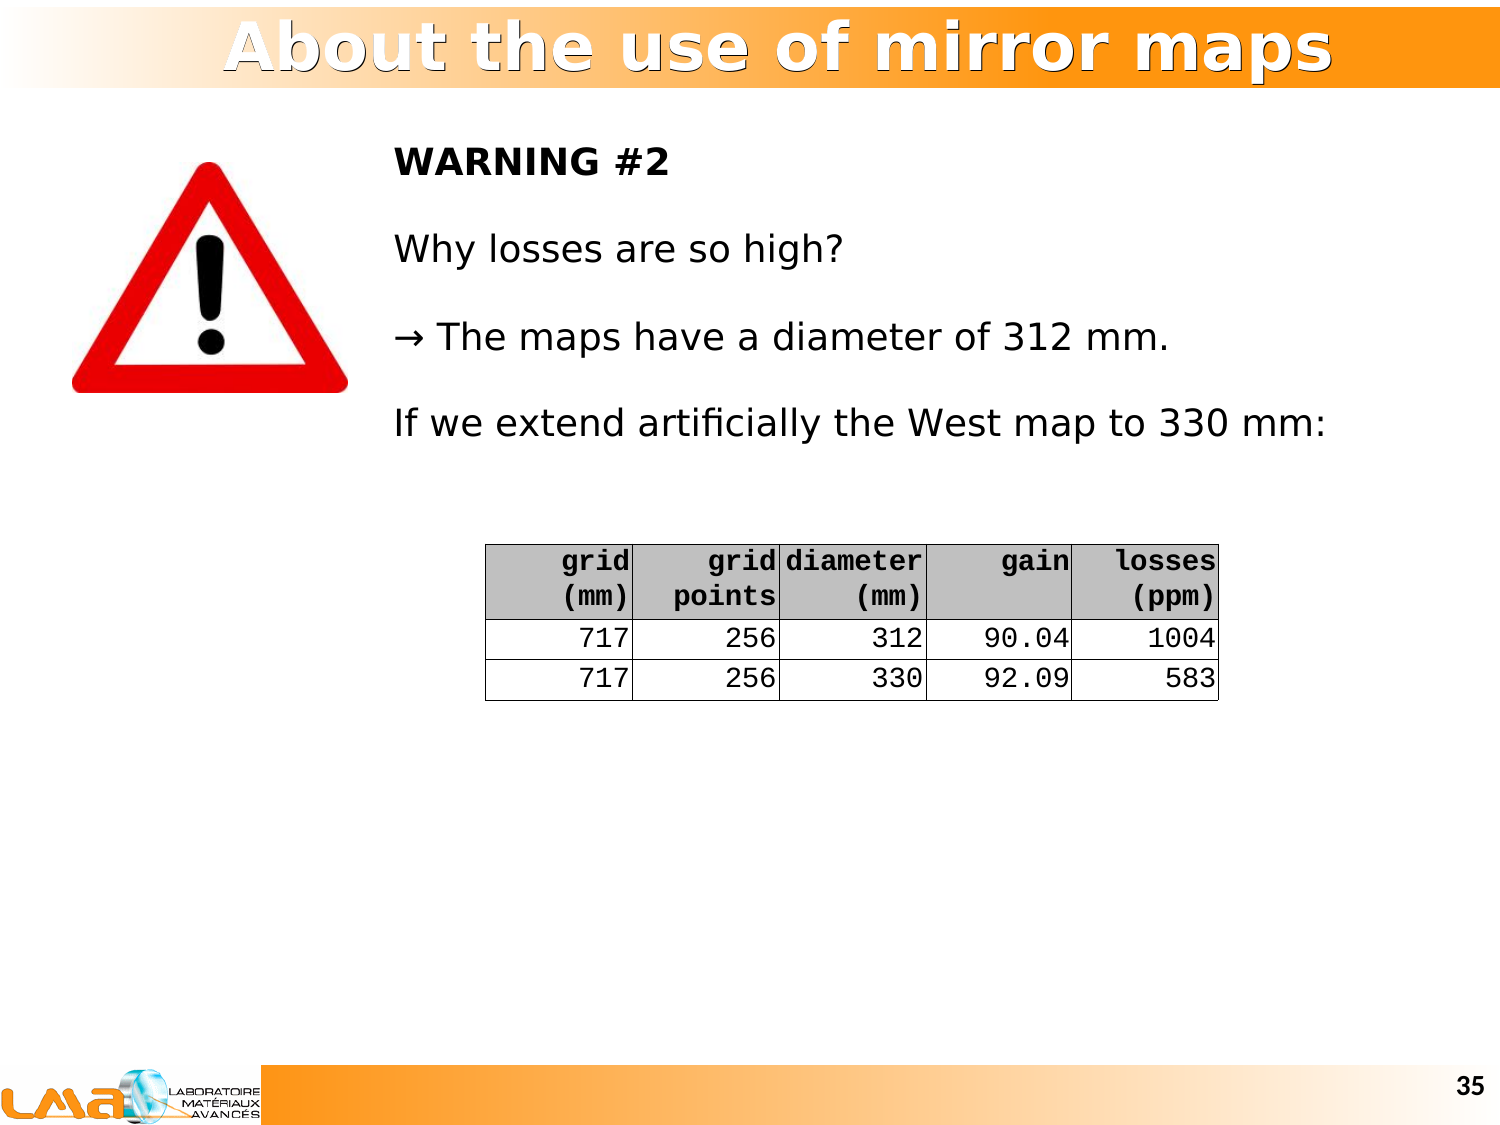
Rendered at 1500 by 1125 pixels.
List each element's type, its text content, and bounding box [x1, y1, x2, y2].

picture [0, 1065, 261, 1125]
text_box WARNING #2 Why losses are so high? → The maps have a diameter of 312 mm. If we extend artificially the West map to 330 mm: [378, 133, 1458, 454]
title About the use of mirror maps [0, 7, 1500, 88]
picture [72, 162, 348, 393]
chart [485, 543, 1221, 703]
